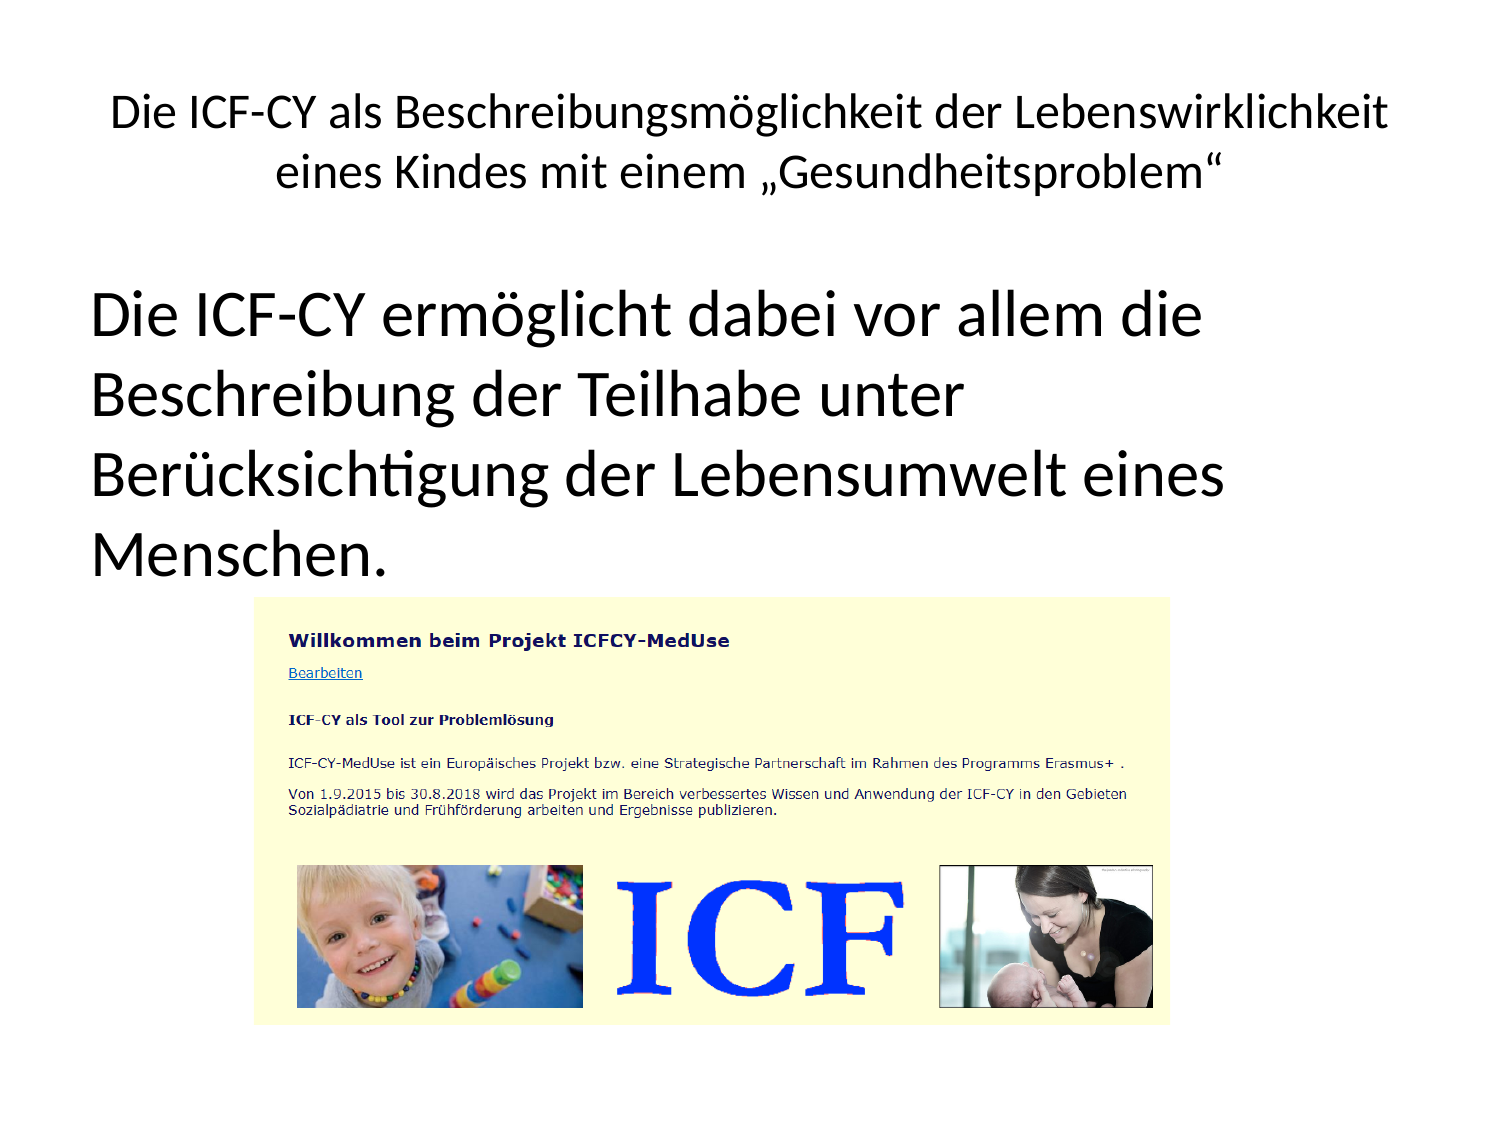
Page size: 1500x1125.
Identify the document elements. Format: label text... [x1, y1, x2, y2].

list Die ICF-CY ermöglicht dabei vor allem die Beschreibung der Teilhabe unter Berücksichtigung der Lebensumwelt eines Menschen. [75, 262, 1426, 1005]
picture [253, 597, 1171, 1025]
title Die ICF-CY als Beschreibungsmöglichkeit der Lebenswirklichkeit eines Kindes mit einem „Gesundheitsproblem“ [75, 45, 1426, 233]
